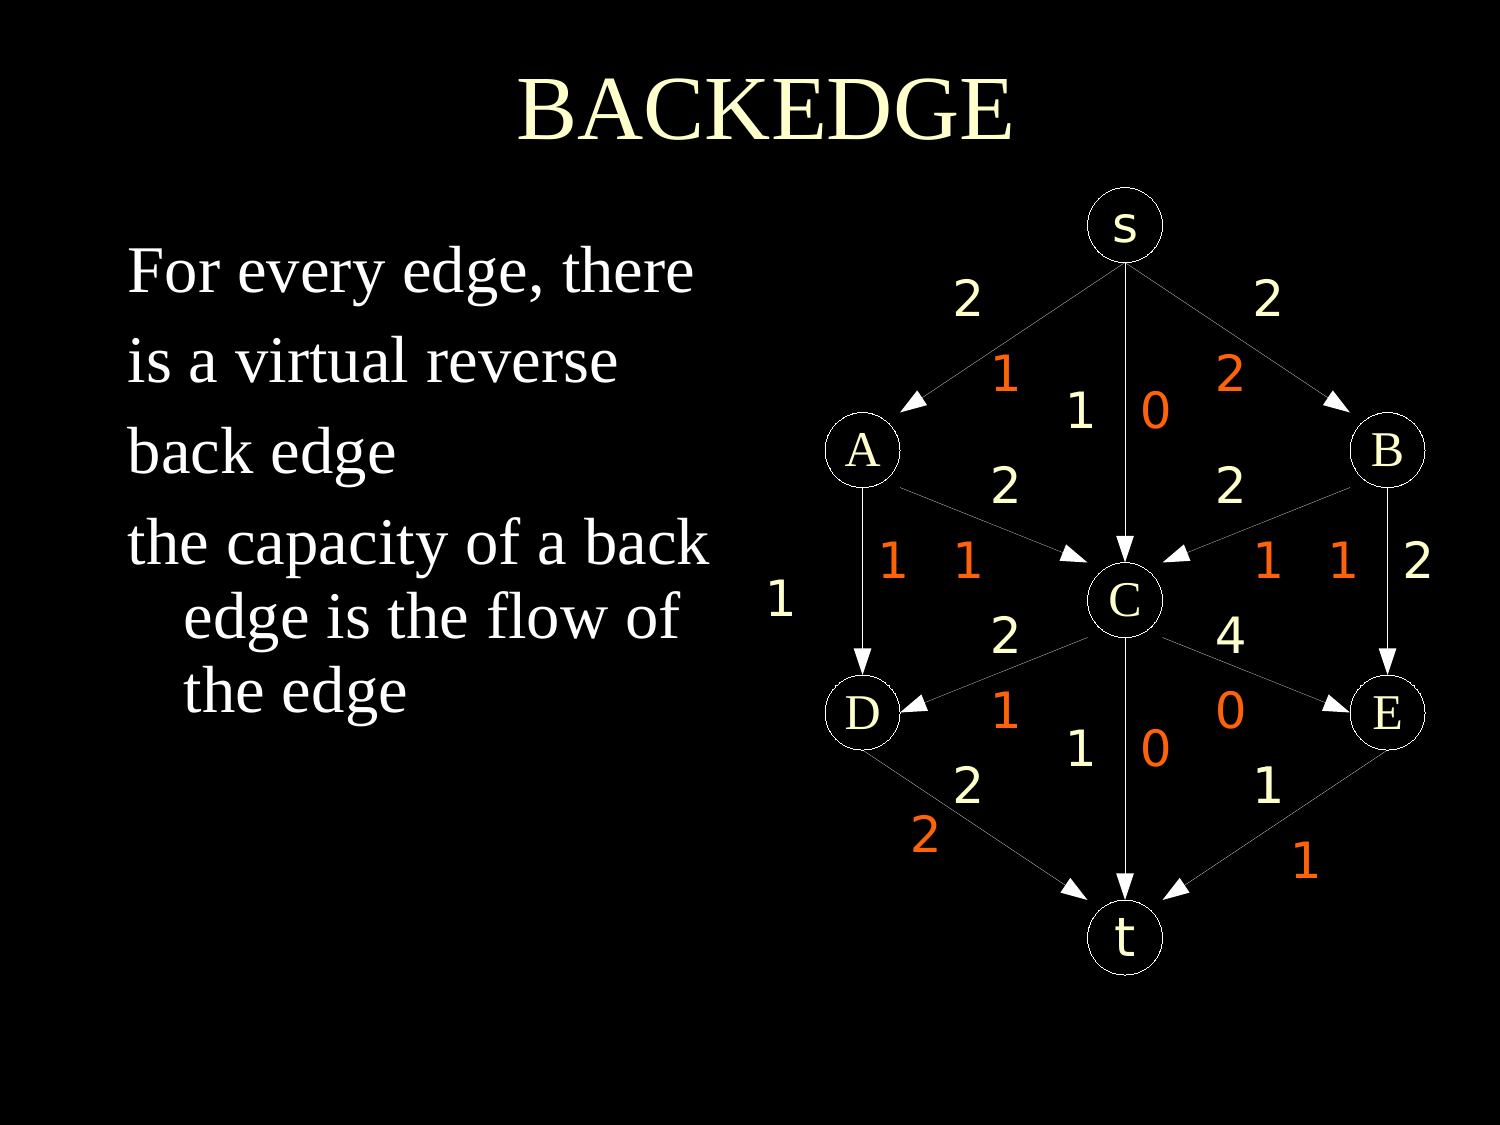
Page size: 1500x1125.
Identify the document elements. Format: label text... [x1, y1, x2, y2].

text_box 0 [1125, 712, 1201, 788]
text_box 0 [1126, 375, 1201, 451]
text_box 2 [975, 450, 1051, 526]
text_box D [825, 675, 901, 751]
text_box 1 [1050, 375, 1126, 451]
text_box A [825, 412, 901, 488]
text_box 2 [1237, 262, 1313, 338]
text_box B [1350, 412, 1426, 488]
text_box 1 [862, 525, 938, 601]
text_box 2 [1200, 337, 1276, 413]
text_box 1 [975, 337, 1051, 413]
text_box 1 [975, 675, 1051, 751]
text_box 2 [937, 262, 1013, 338]
text_box 2 [975, 600, 1051, 675]
text_box s [1087, 187, 1163, 263]
text_box 1 [938, 525, 1013, 601]
text_box E [1350, 675, 1426, 751]
text_box 1 [1237, 750, 1313, 826]
text_box 1 [1312, 525, 1388, 601]
text_box t [1087, 900, 1163, 976]
text_box 1 [1275, 825, 1351, 901]
list For every edge, there is a virtual reverse back edge the capacity of a back edge is the flow of the edge [112, 224, 788, 1083]
text_box 2 [1200, 450, 1276, 526]
title BACKEDGE [37, 50, 1496, 167]
text_box 2 [895, 798, 971, 874]
text_box 1 [750, 562, 826, 638]
text_box 2 [1388, 525, 1463, 601]
text_box C [1087, 562, 1163, 638]
text_box 4 [1200, 600, 1276, 675]
text_box 1 [1237, 525, 1312, 601]
text_box 1 [1050, 712, 1125, 788]
text_box 0 [1200, 675, 1276, 751]
text_box 2 [937, 750, 1013, 826]
